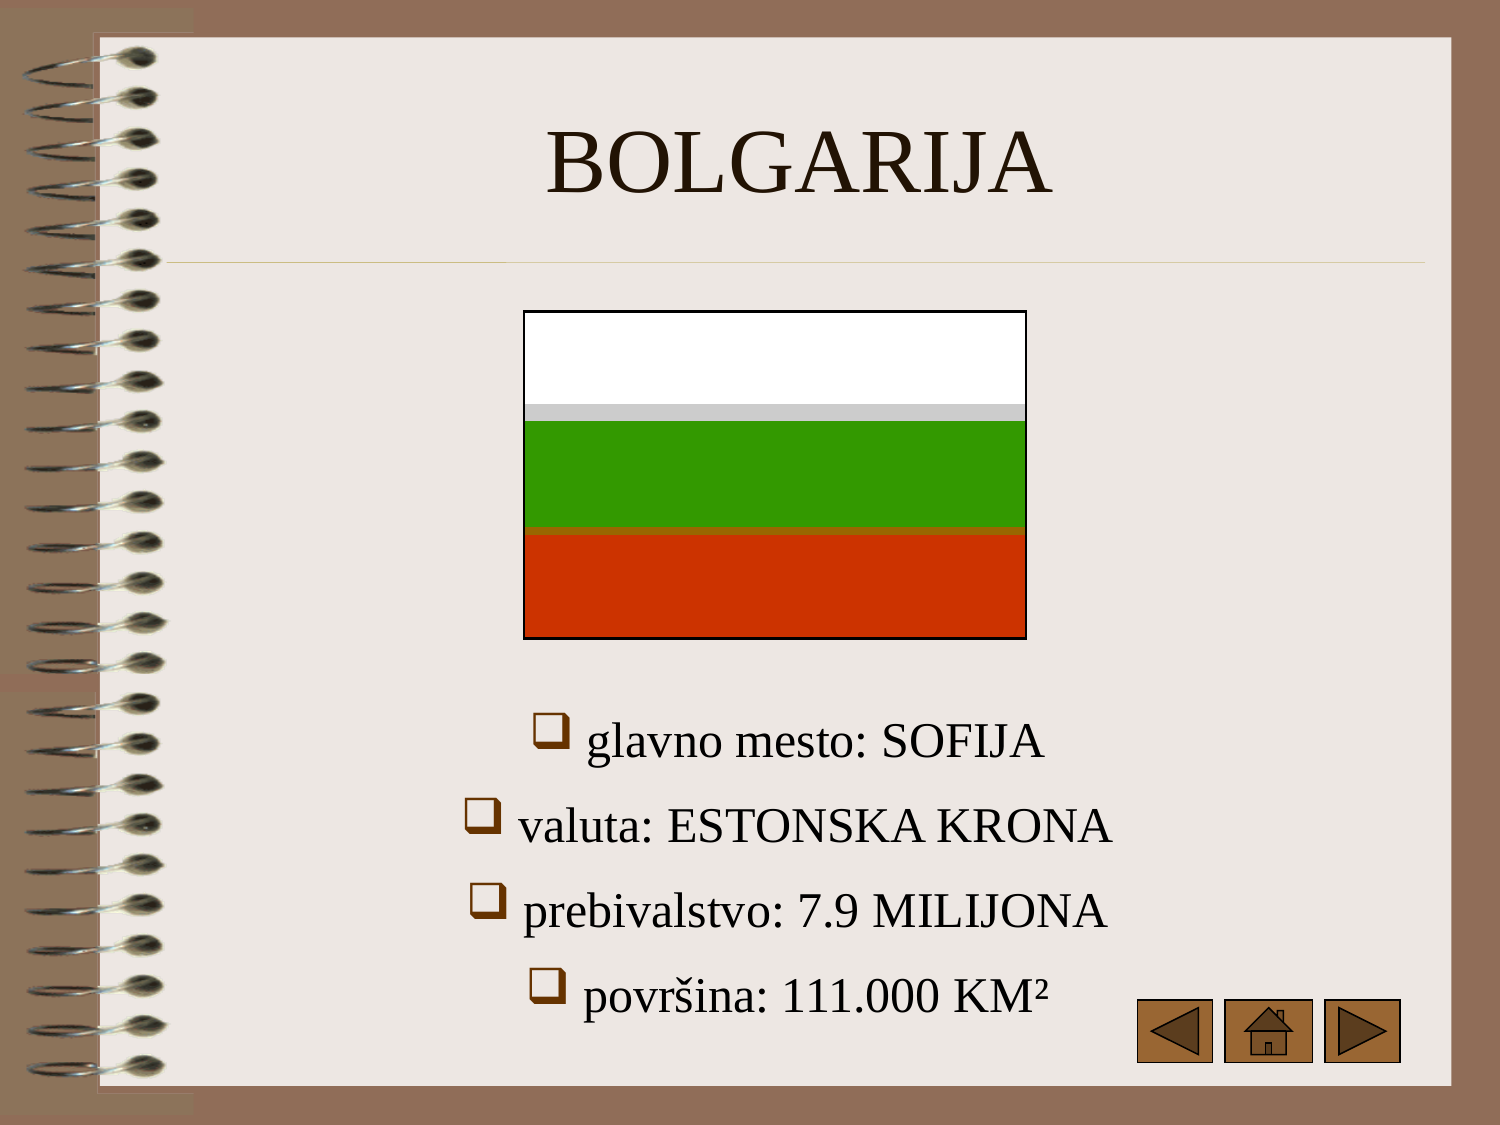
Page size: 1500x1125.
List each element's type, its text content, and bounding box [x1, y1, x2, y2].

text_box [1137, 999, 1213, 1063]
picture [0, 692, 194, 1115]
picture [0, 8, 194, 674]
title BOLGARIJA [174, 62, 1425, 250]
picture [525, 312, 1025, 638]
text_box glavno mesto: SOFIJA valuta: ESTONSKA KRONA prebivalstvo: 7.9 MILIJONA površina: 111.000 KM² [437, 699, 1138, 1030]
text_box [1324, 999, 1400, 1063]
text_box [1224, 999, 1313, 1063]
